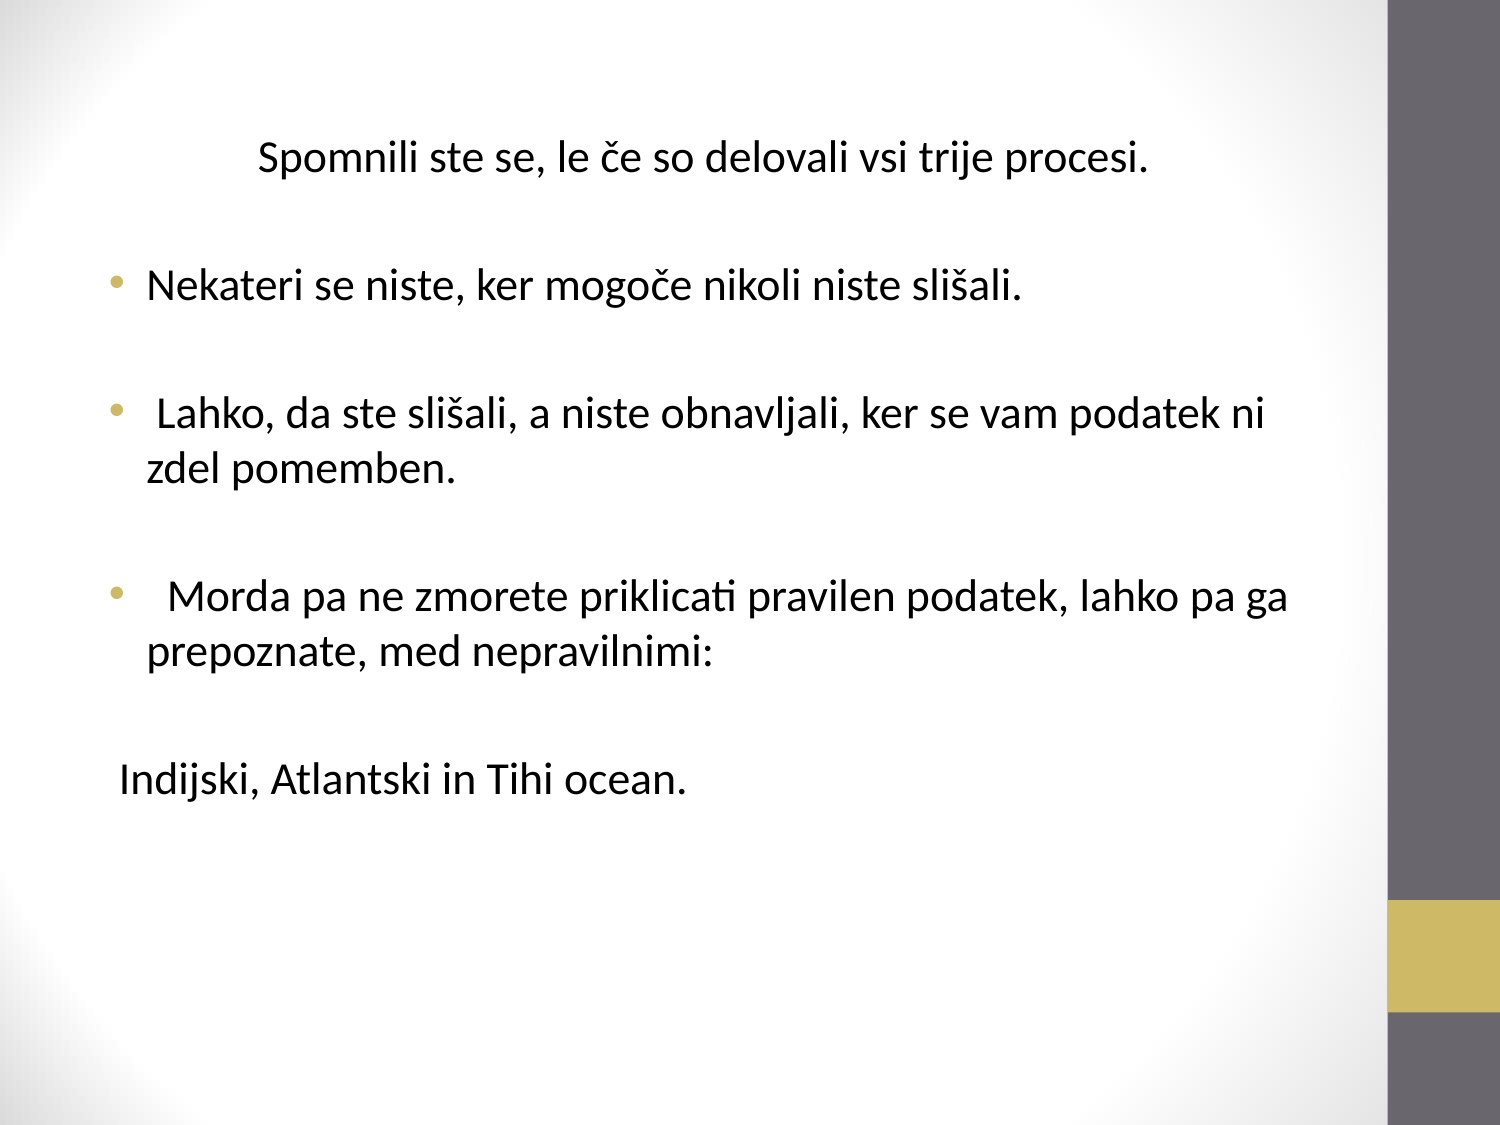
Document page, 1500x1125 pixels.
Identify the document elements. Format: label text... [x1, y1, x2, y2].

picture [0, 0, 1387, 1125]
list Spomnili ste se, le če so delovali vsi trije procesi. Nekateri se niste, ker mogoče nikoli niste slišali. Lahko, da ste slišali, a niste obnavljali, ker se vam podatek ni zdel pomemben. Morda pa ne zmorete priklicati pravilen podatek, lahko pa ga prepoznate, med nepravilnimi: Indijski, Atlantski in Tihi ocean. [75, 54, 1325, 1050]
